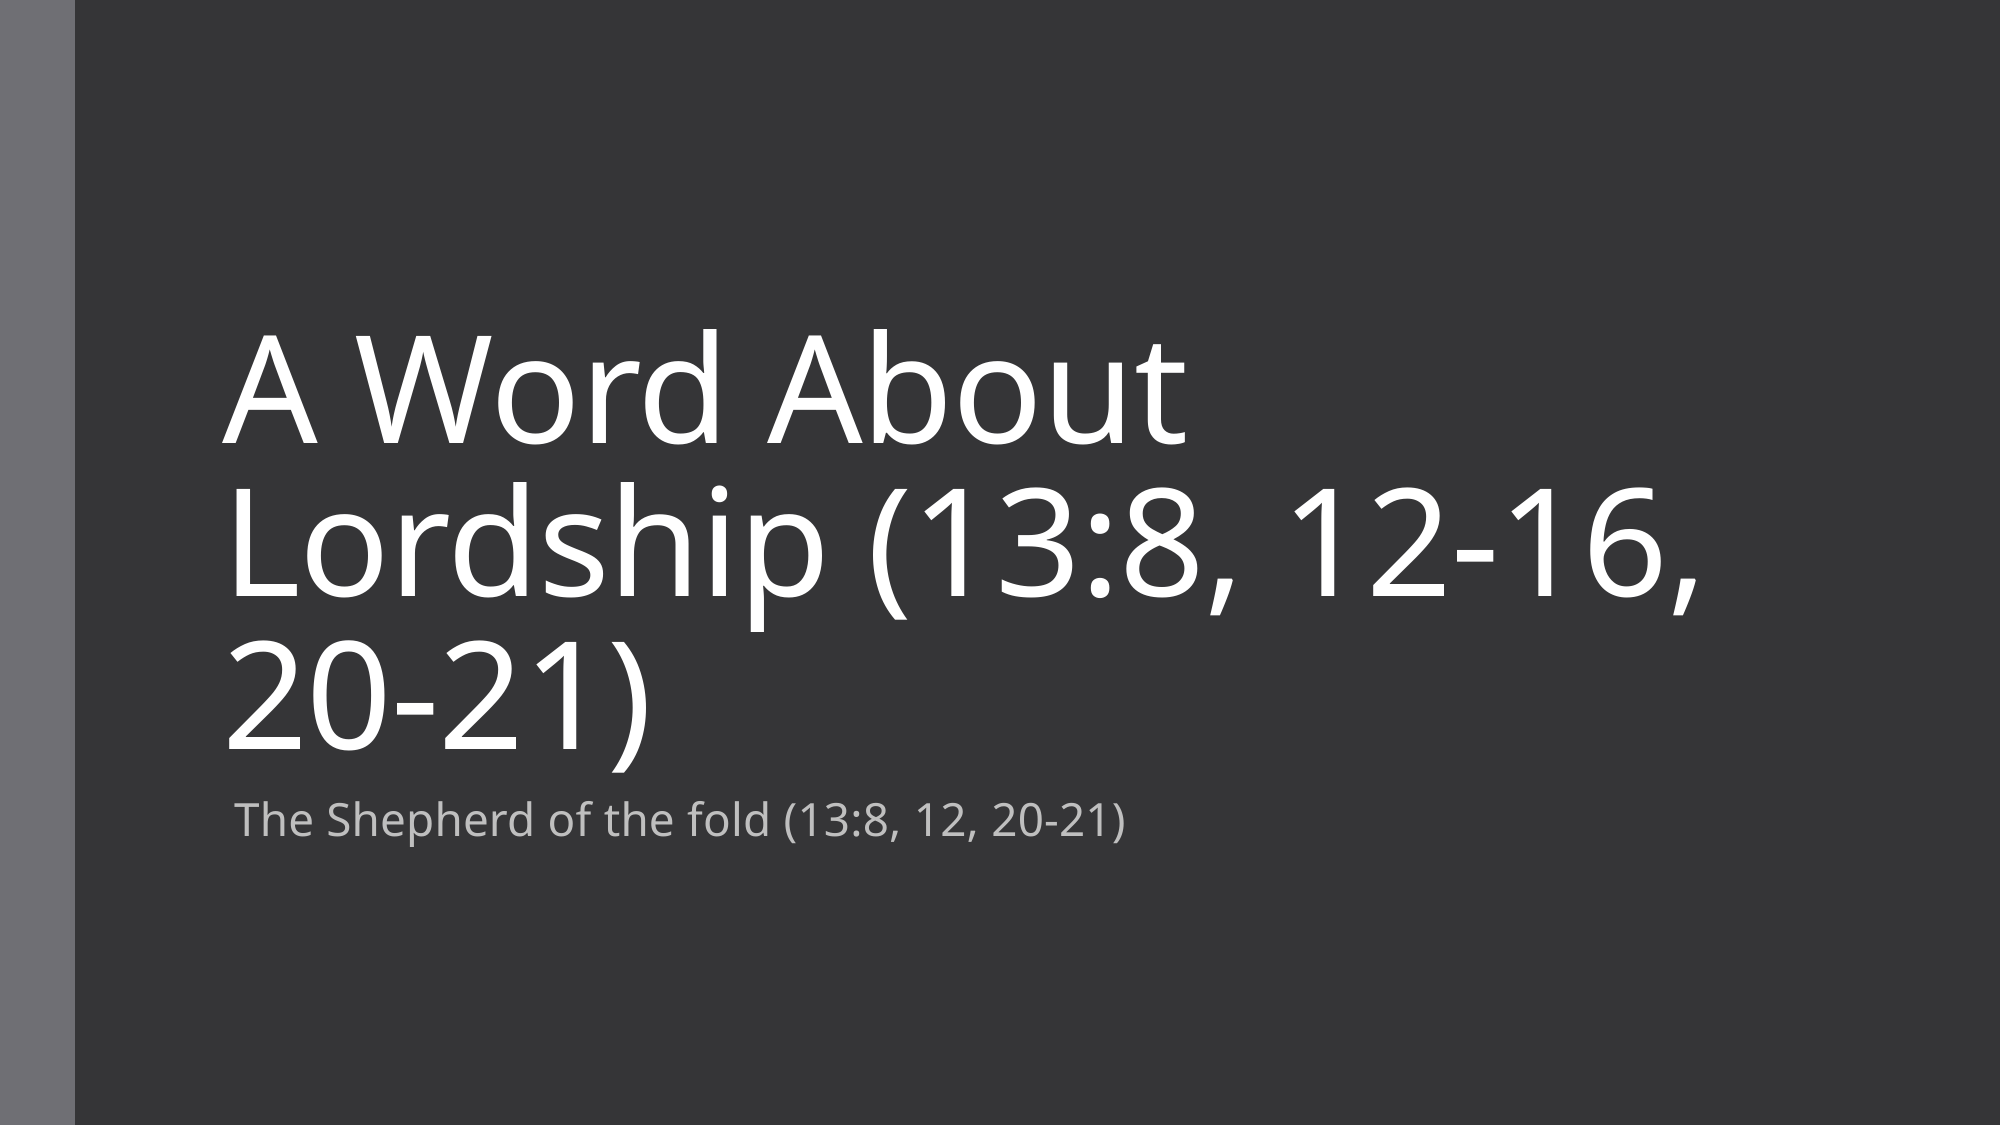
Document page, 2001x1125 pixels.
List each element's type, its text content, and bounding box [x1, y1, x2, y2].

title A Word About Lordship (13:8, 12-16, 20-21) [206, 124, 1752, 787]
subtitle The Shepherd of the fold (13:8, 12, 20-21) [206, 787, 1752, 1066]
